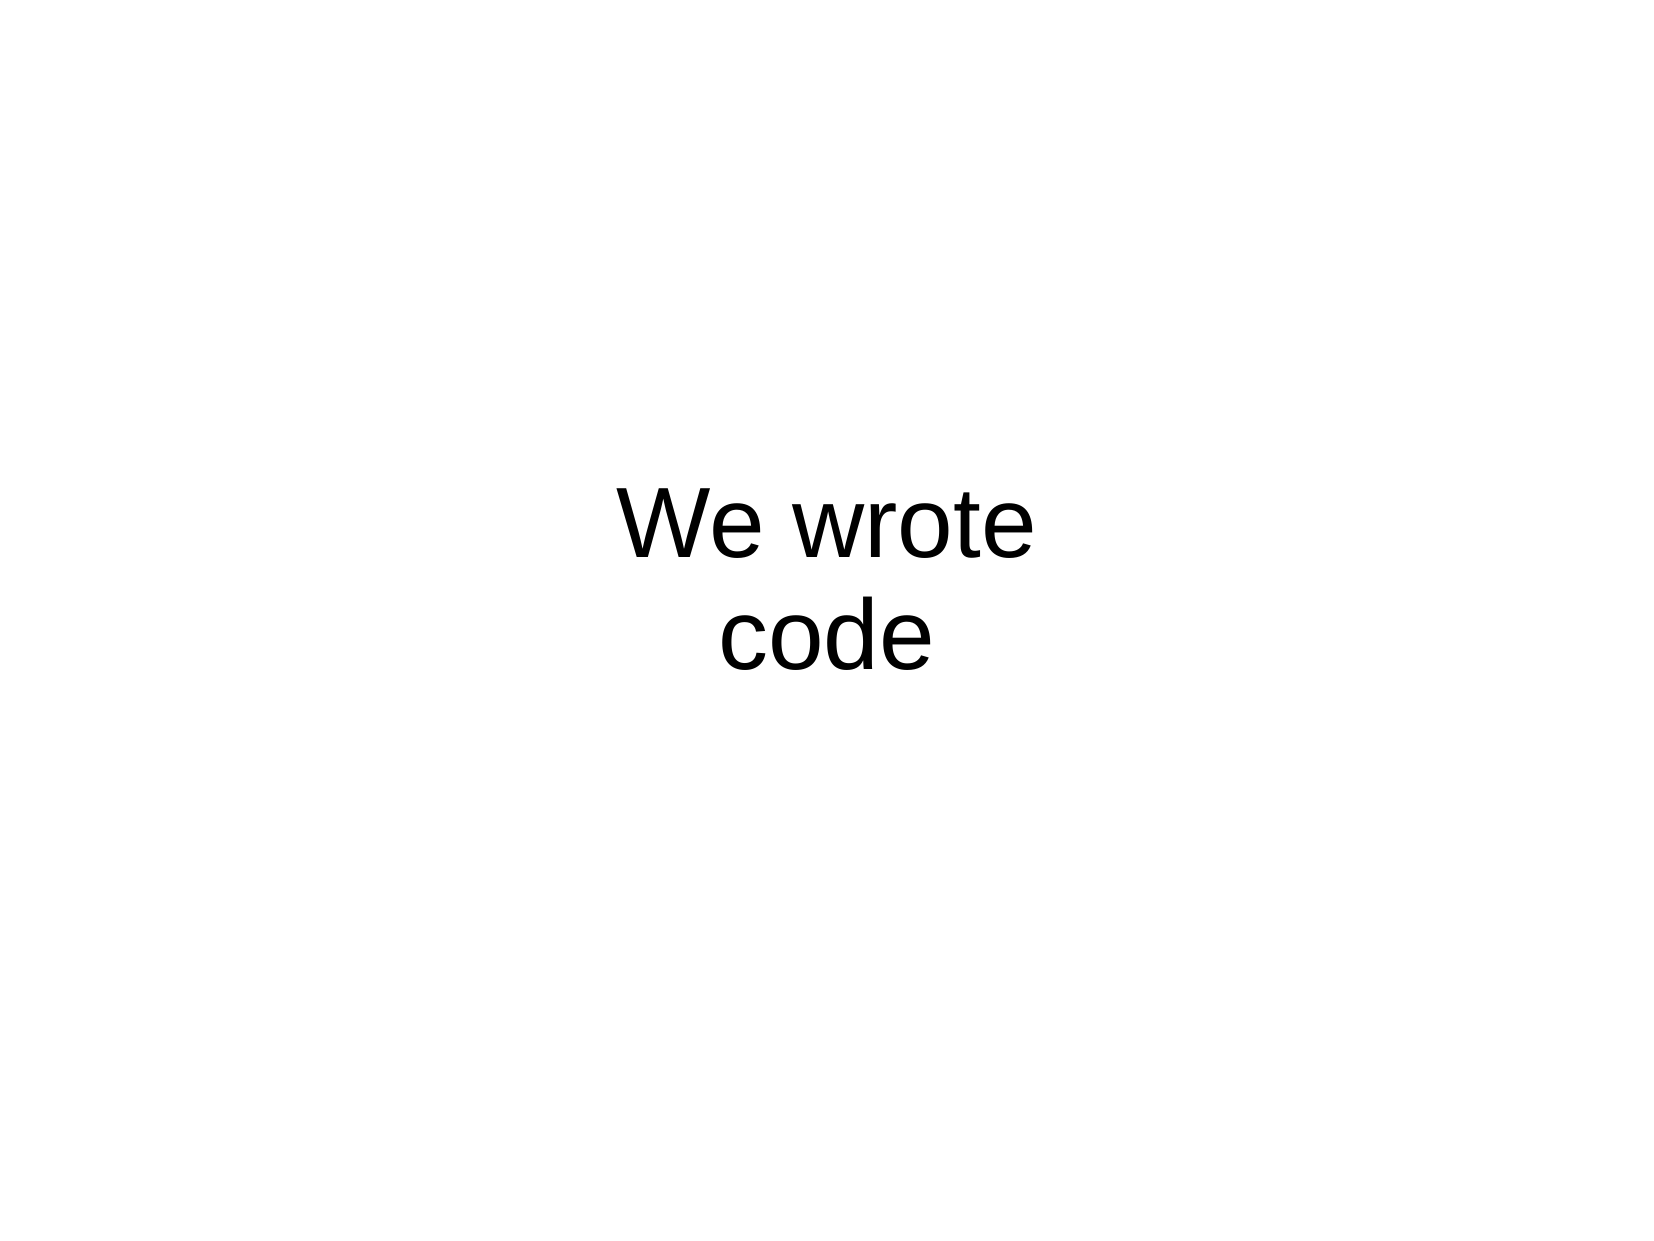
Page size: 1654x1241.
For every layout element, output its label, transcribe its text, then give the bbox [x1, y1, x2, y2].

subtitle We wrote code [82, 56, 1571, 1102]
